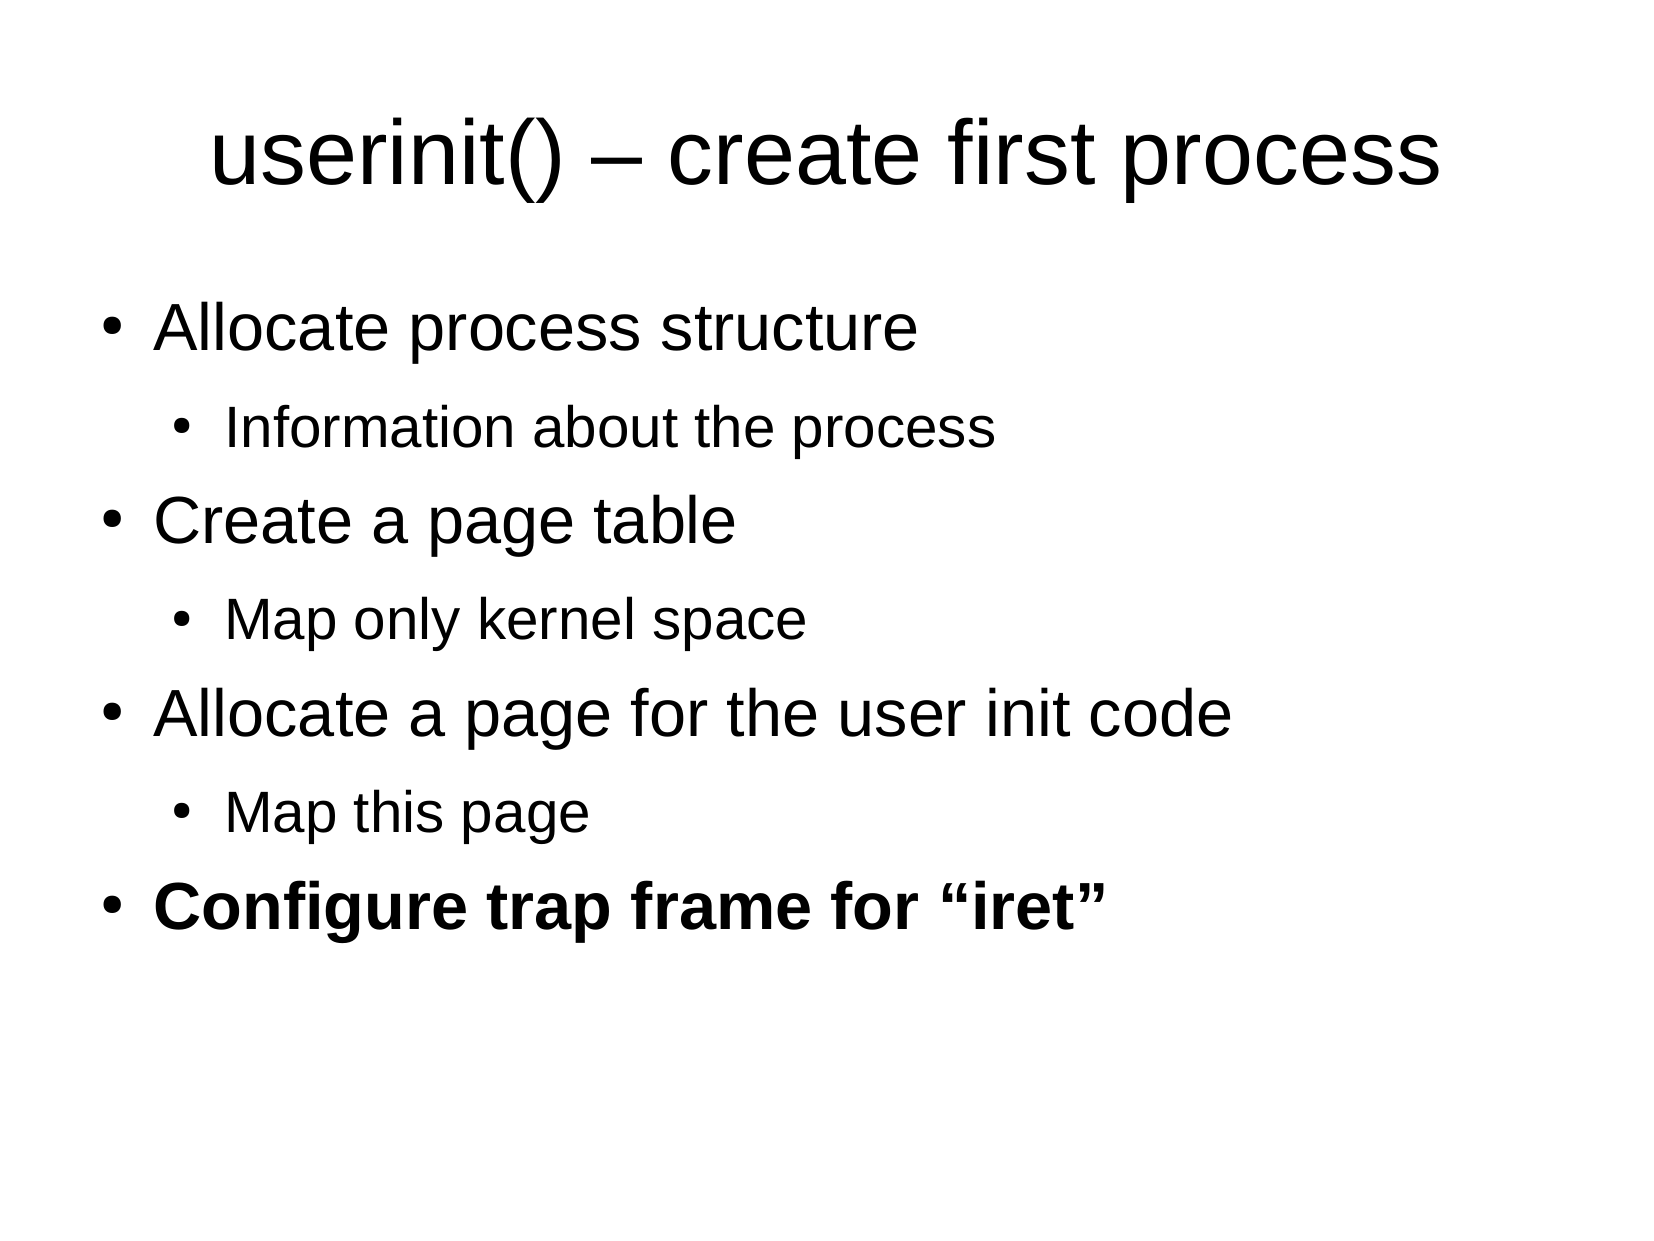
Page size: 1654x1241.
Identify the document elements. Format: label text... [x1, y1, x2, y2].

list Allocate process structure Information about the process Create a page table Map only kernel space Allocate a page for the user init code Map this page Configure trap frame for “iret” [82, 290, 1571, 1010]
title userinit() – create first process [82, 49, 1571, 257]
